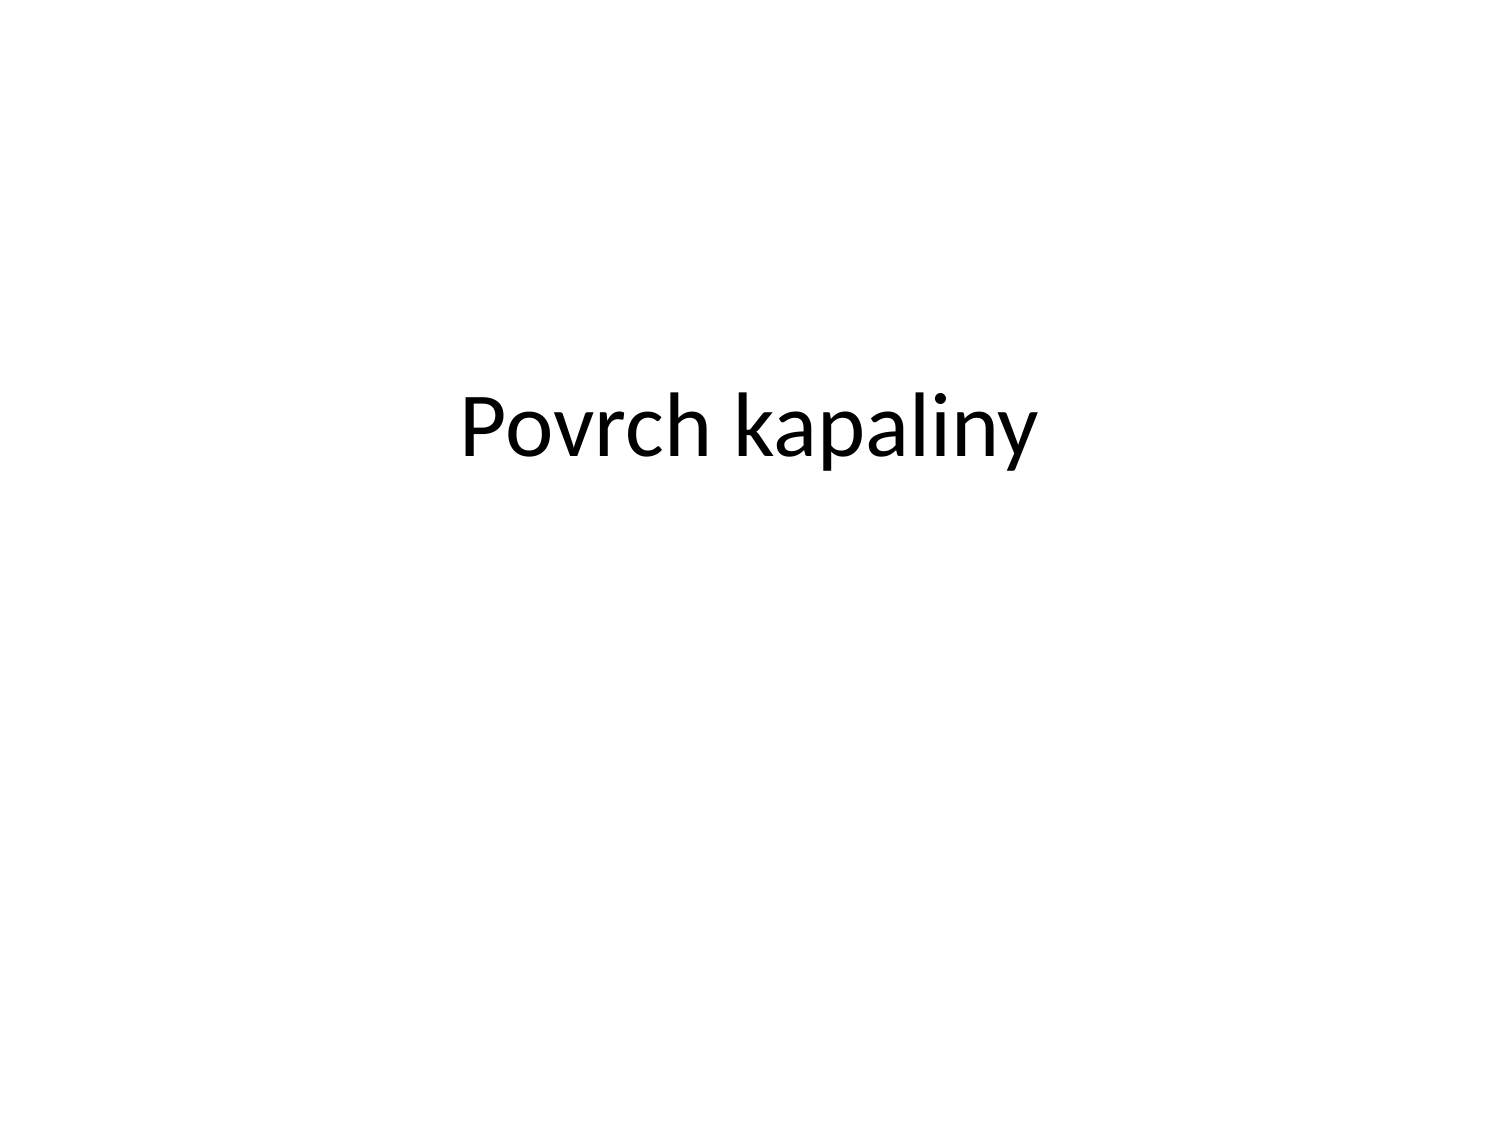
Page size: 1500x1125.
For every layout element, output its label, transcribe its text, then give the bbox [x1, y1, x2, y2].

title Povrch kapaliny [112, 349, 1388, 591]
